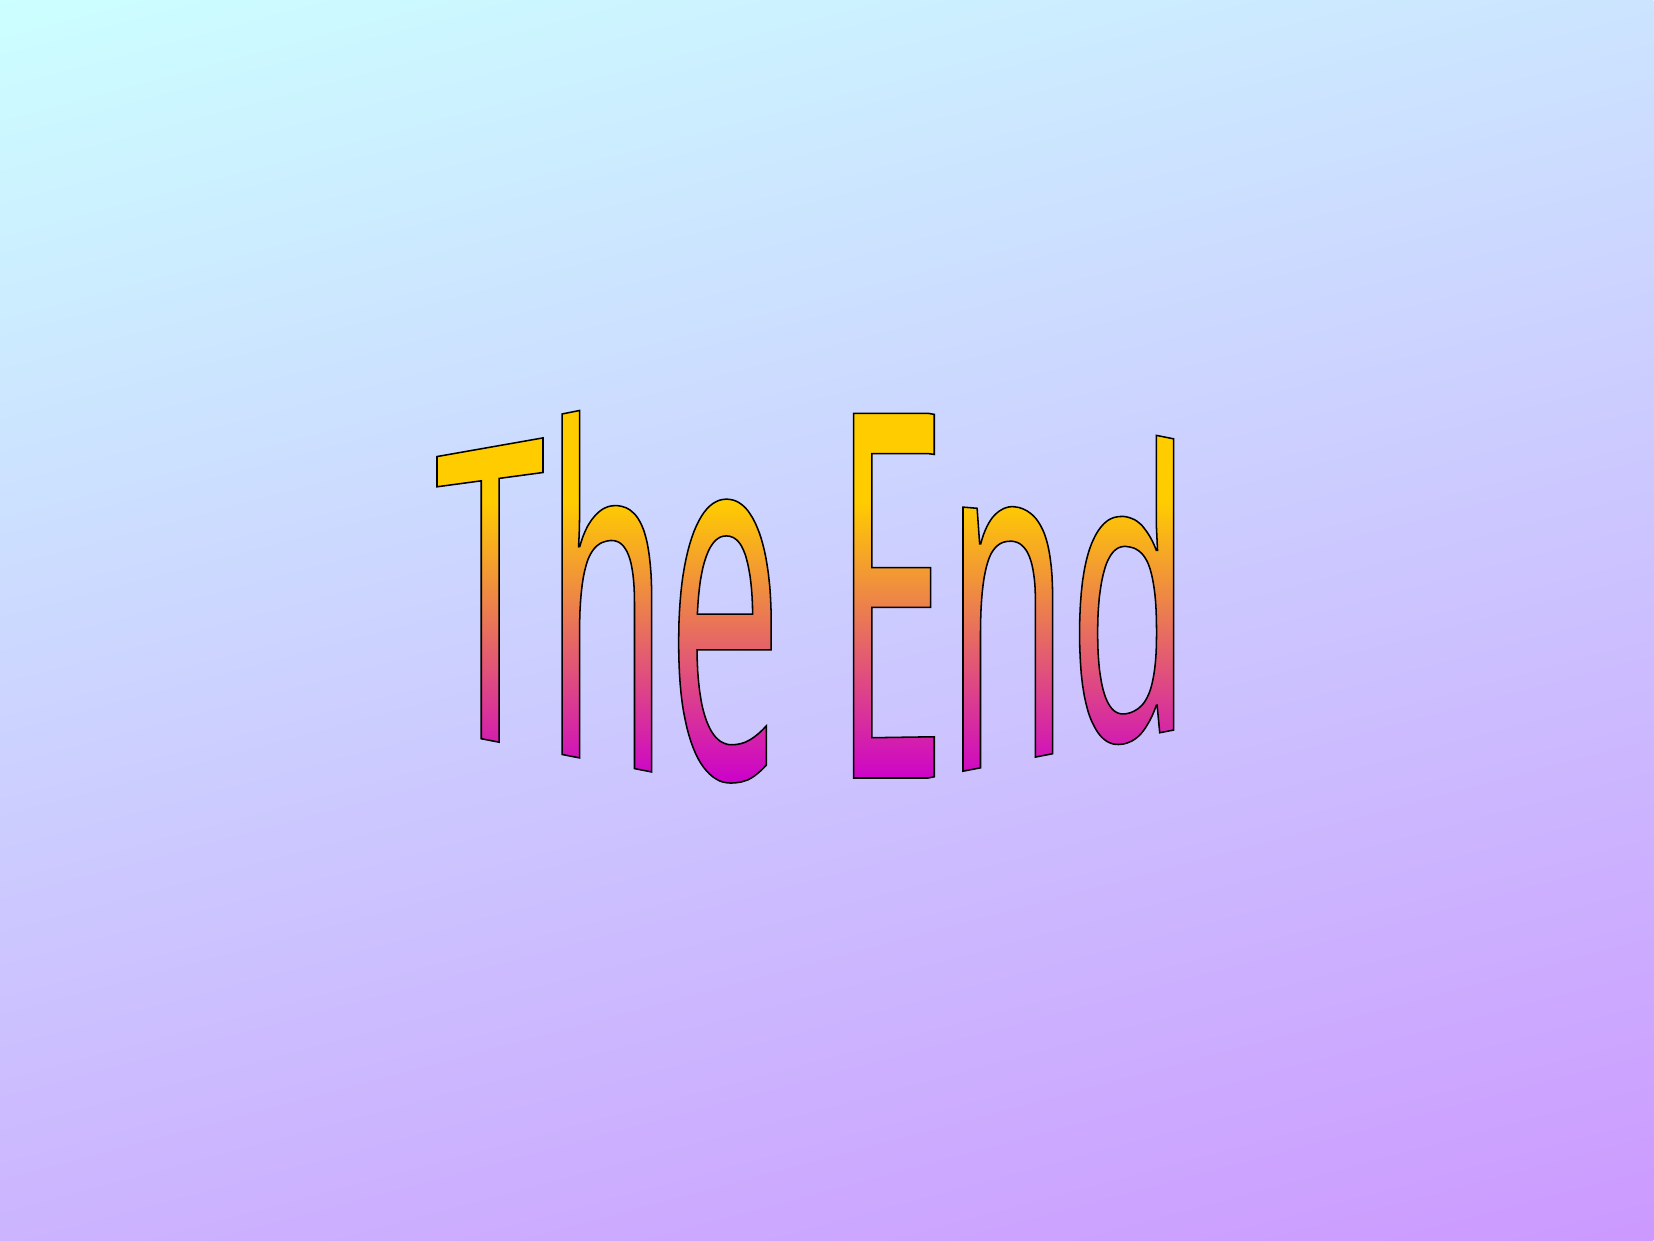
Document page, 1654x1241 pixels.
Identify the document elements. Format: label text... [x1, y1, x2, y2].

text_box The End [678, 499, 772, 784]
text_box The End [853, 413, 935, 778]
text_box The End [437, 437, 544, 743]
text_box The End [963, 506, 1053, 772]
text_box The End [562, 410, 652, 772]
text_box The End [1079, 435, 1174, 745]
